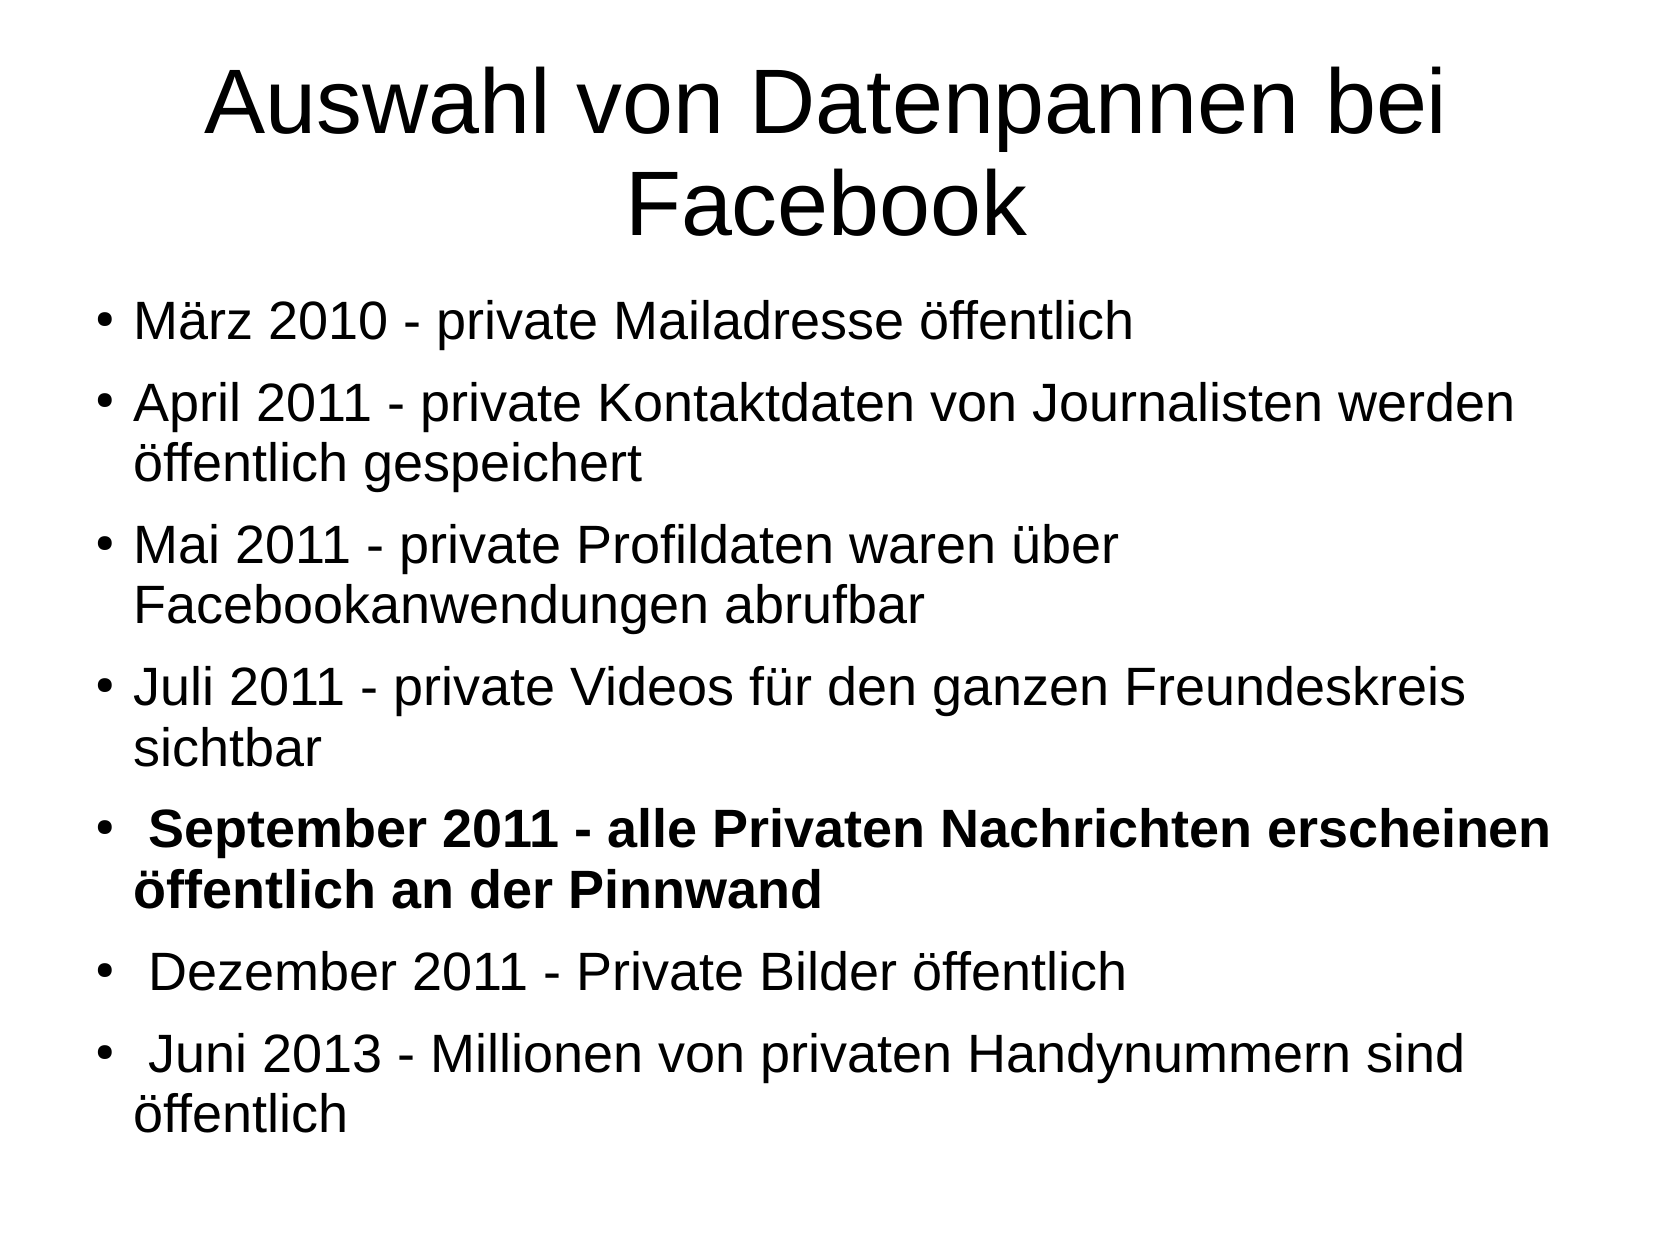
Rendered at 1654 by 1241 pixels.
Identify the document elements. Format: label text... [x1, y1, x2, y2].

title Auswahl von Datenpannen bei Facebook [82, 49, 1571, 257]
list März 2010 - private Mailadresse öffentlich April 2011 - private Kontaktdaten von Journalisten werden öffentlich gespeichert Mai 2011 - private Profildaten waren über Facebookanwendungen abrufbar Juli 2011 - private Videos für den ganzen Freundeskreis sichtbar September 2011 - alle Privaten Nachrichten erscheinen öffentlich an der Pinnwand Dezember 2011 - Private Bilder öffentlich Juni 2013 - Millionen von privaten Handynummern sind öffentlich [82, 290, 1571, 1146]
